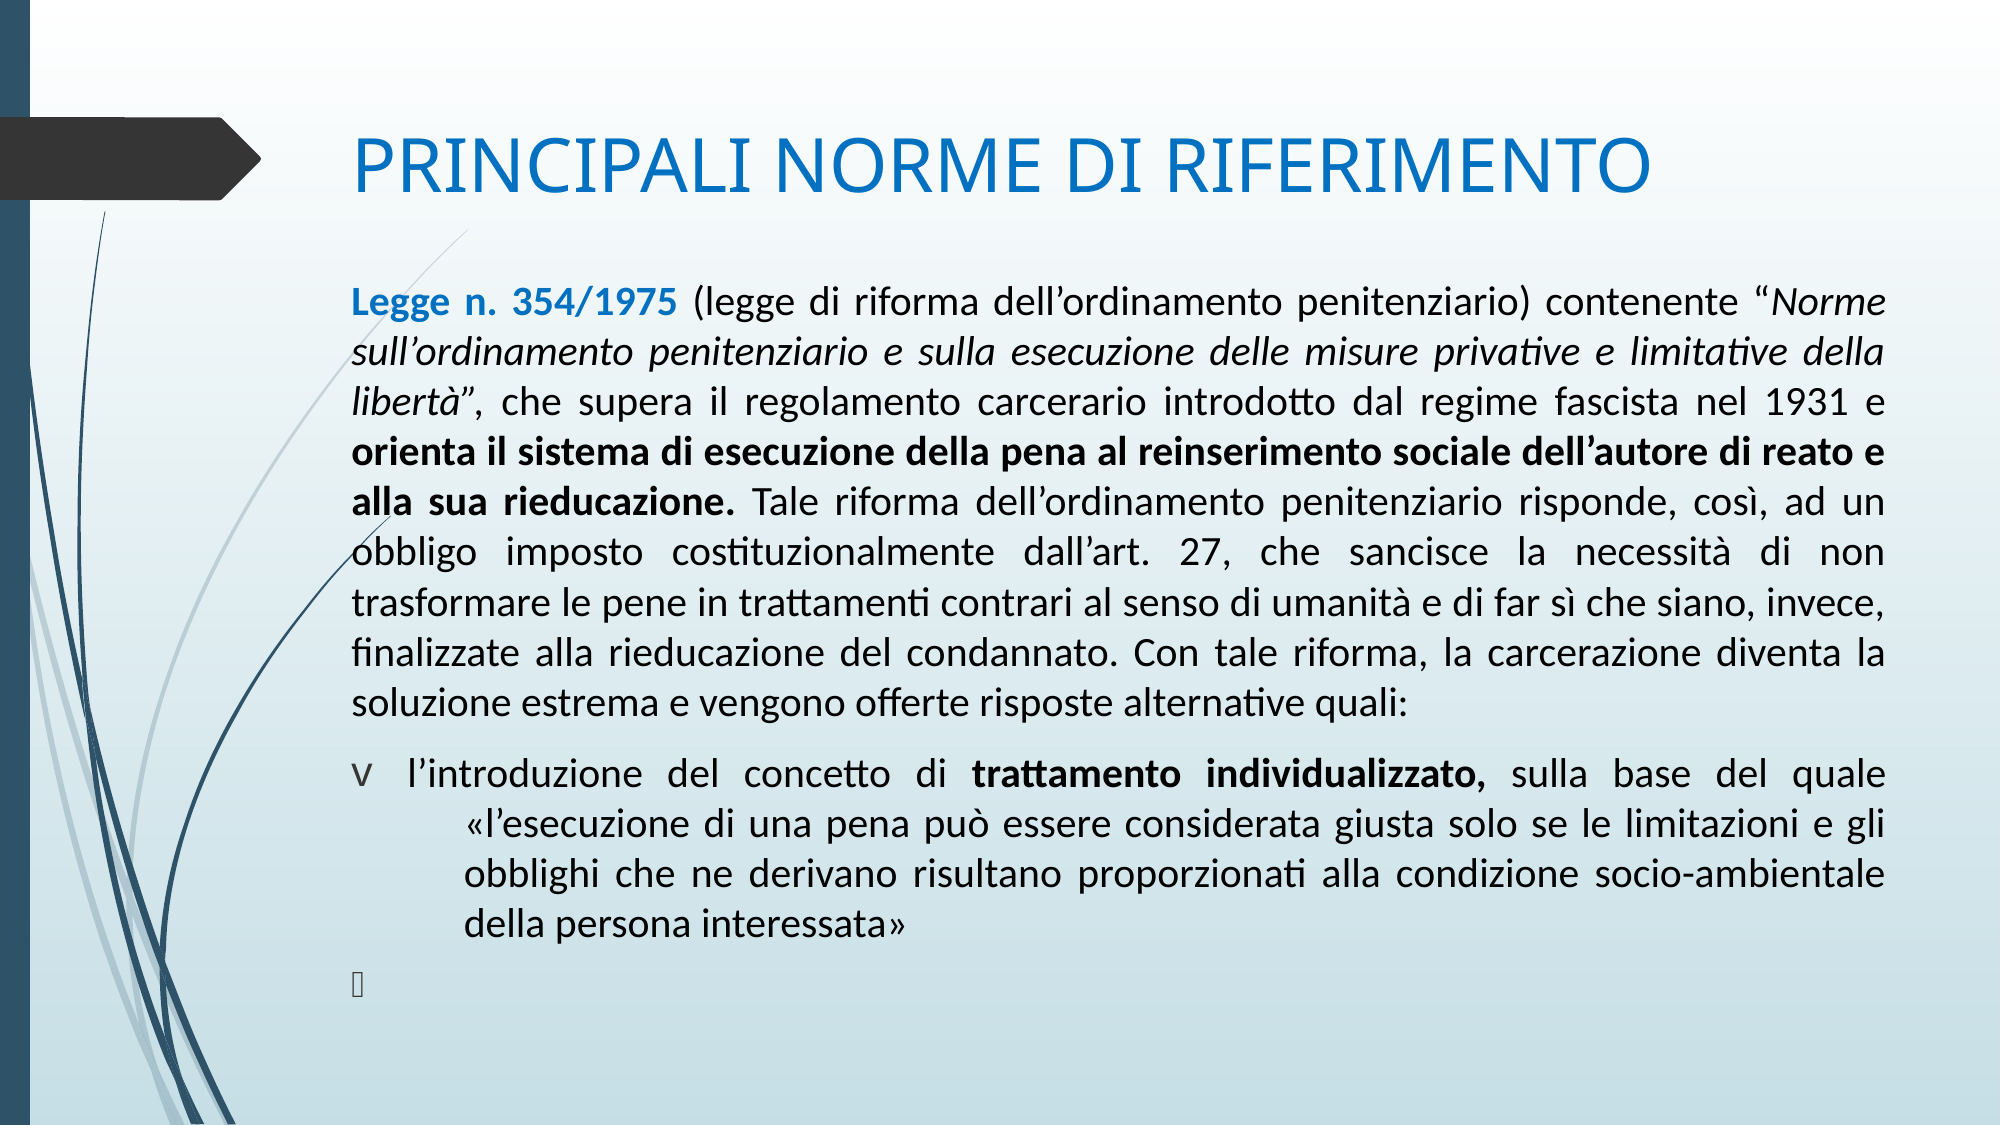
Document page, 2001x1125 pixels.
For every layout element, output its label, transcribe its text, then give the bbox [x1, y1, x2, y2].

list Legge n. 354/1975 (legge di riforma dell’ordinamento penitenziario) contenente “Norme sull’ordinamento penitenziario e sulla esecuzione delle misure privative e limitative della libertà”, che supera il regolamento carcerario introdotto dal regime fascista nel 1931 e orienta il sistema di esecuzione della pena al reinserimento sociale dell’autore di reato e alla sua rieducazione. Tale riforma dell’ordinamento penitenziario risponde, così, ad un obbligo imposto costituzionalmente dall’art. 27, che sancisce la necessità di non trasformare le pene in trattamenti contrari al senso di umanità e di far sì che siano, invece, finalizzate alla rieducazione del condannato. Con tale riforma, la carcerazione diventa la soluzione estrema e vengono offerte risposte alternative quali: l’introduzione del concetto di trattamento individualizzato, sulla base del quale «l’esecuzione di una pena può essere considerata giusta solo se le limitazioni e gli obblighi che ne derivano risultano proporzionati alla condizione socio-ambientale della persona interessata» [336, 266, 1922, 973]
title PRINCIPALI NORME DI RIFERIMENTO [336, 109, 1875, 247]
